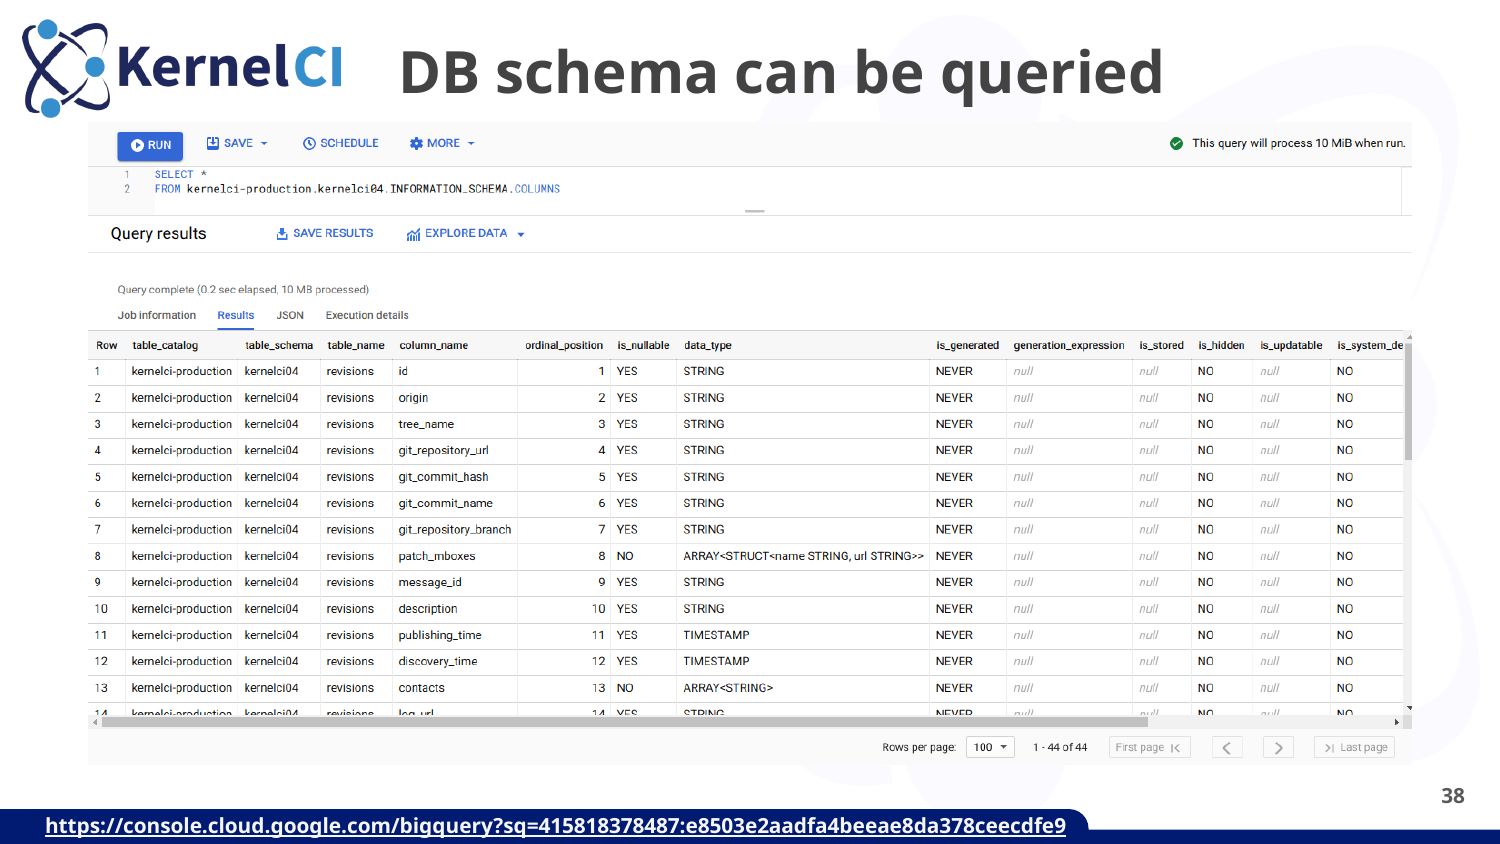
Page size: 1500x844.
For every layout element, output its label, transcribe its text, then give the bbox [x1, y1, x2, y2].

picture [88, 15, 1480, 828]
text_box https://console.cloud.google.com/bigquery?sq=415818378487:e8503e2aadfa4beeae8da378ceecdfe9 [0, 809, 1089, 844]
picture [22, 19, 341, 118]
slide_number <number> [1389, 764, 1480, 830]
title DB schema can be queried [383, 23, 1455, 117]
